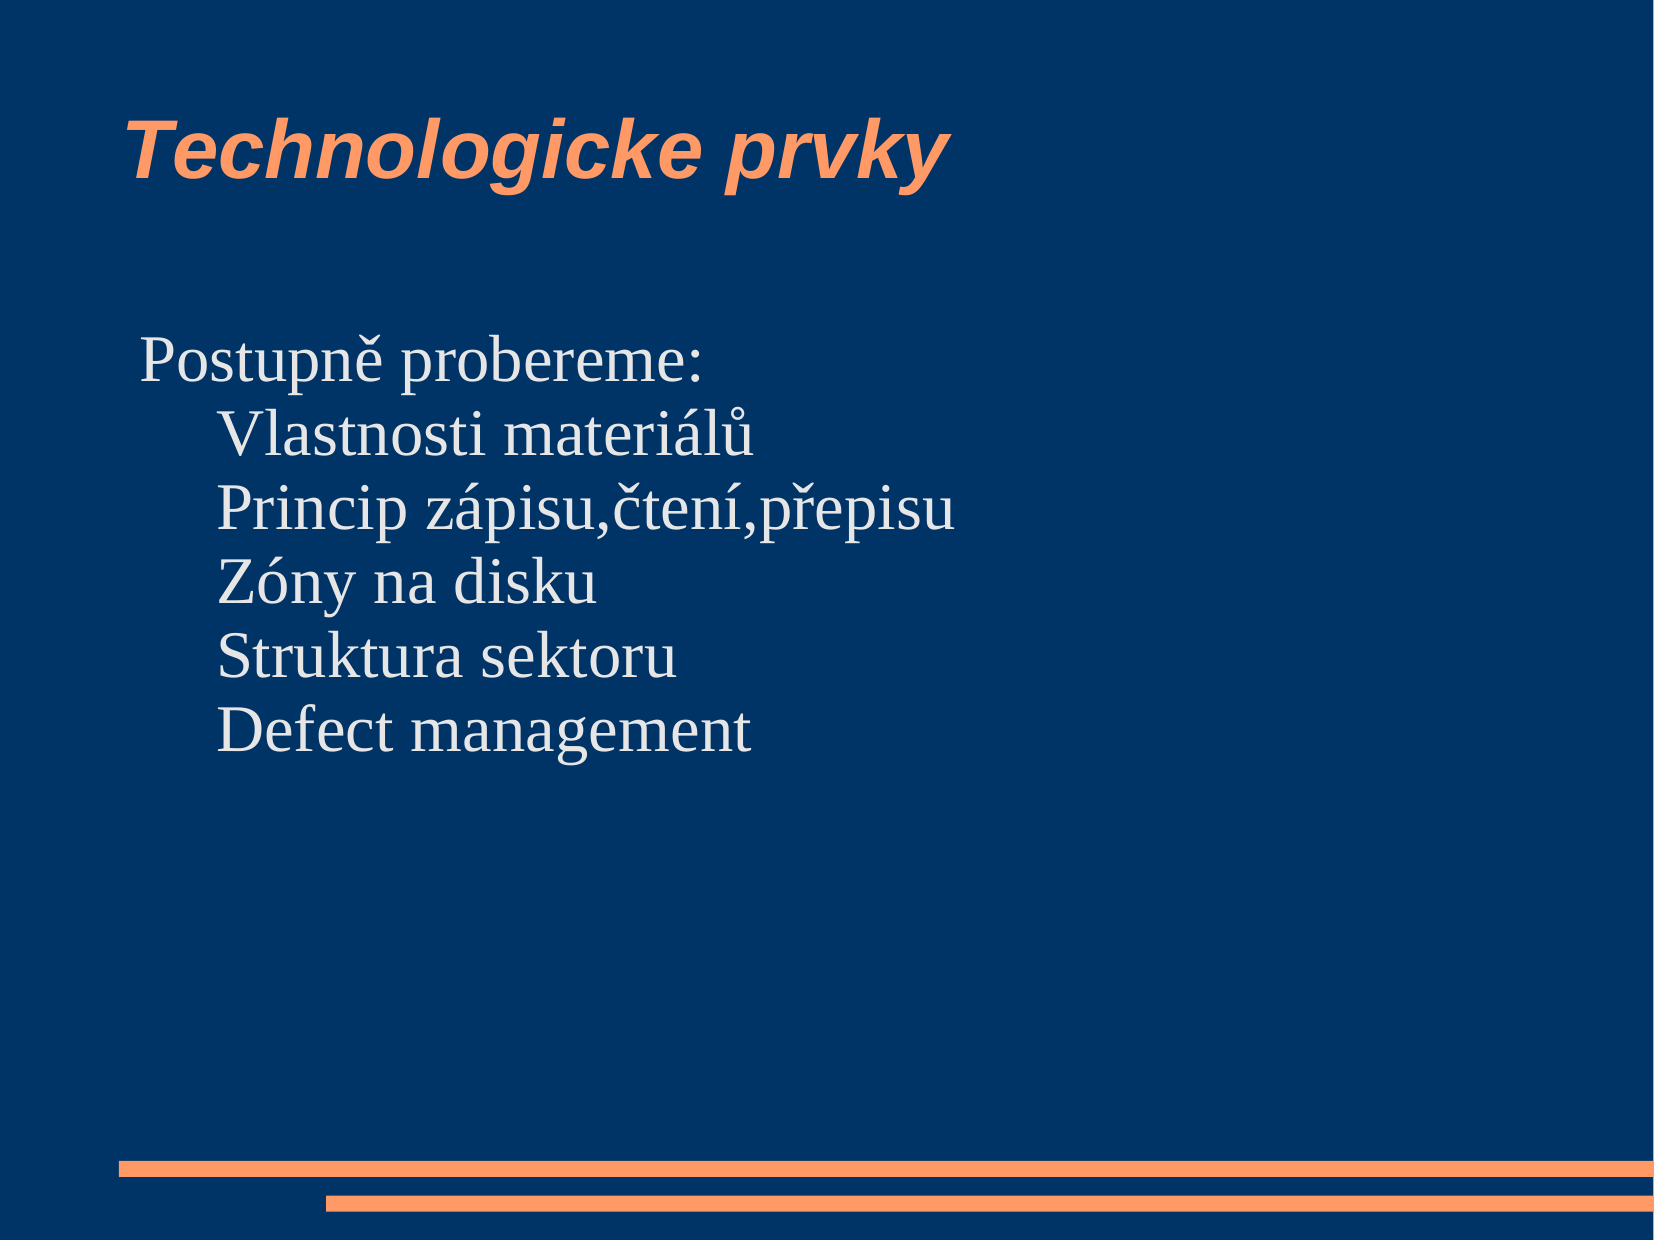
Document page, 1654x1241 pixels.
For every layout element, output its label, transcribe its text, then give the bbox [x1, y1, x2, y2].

title Technologicke prvky [121, 46, 1534, 254]
list Postupně probereme: Vlastnosti materiálů Princip zápisu,čtení,přepisu Zóny na disku Struktura sektoru Defect management [121, 322, 1561, 1133]
